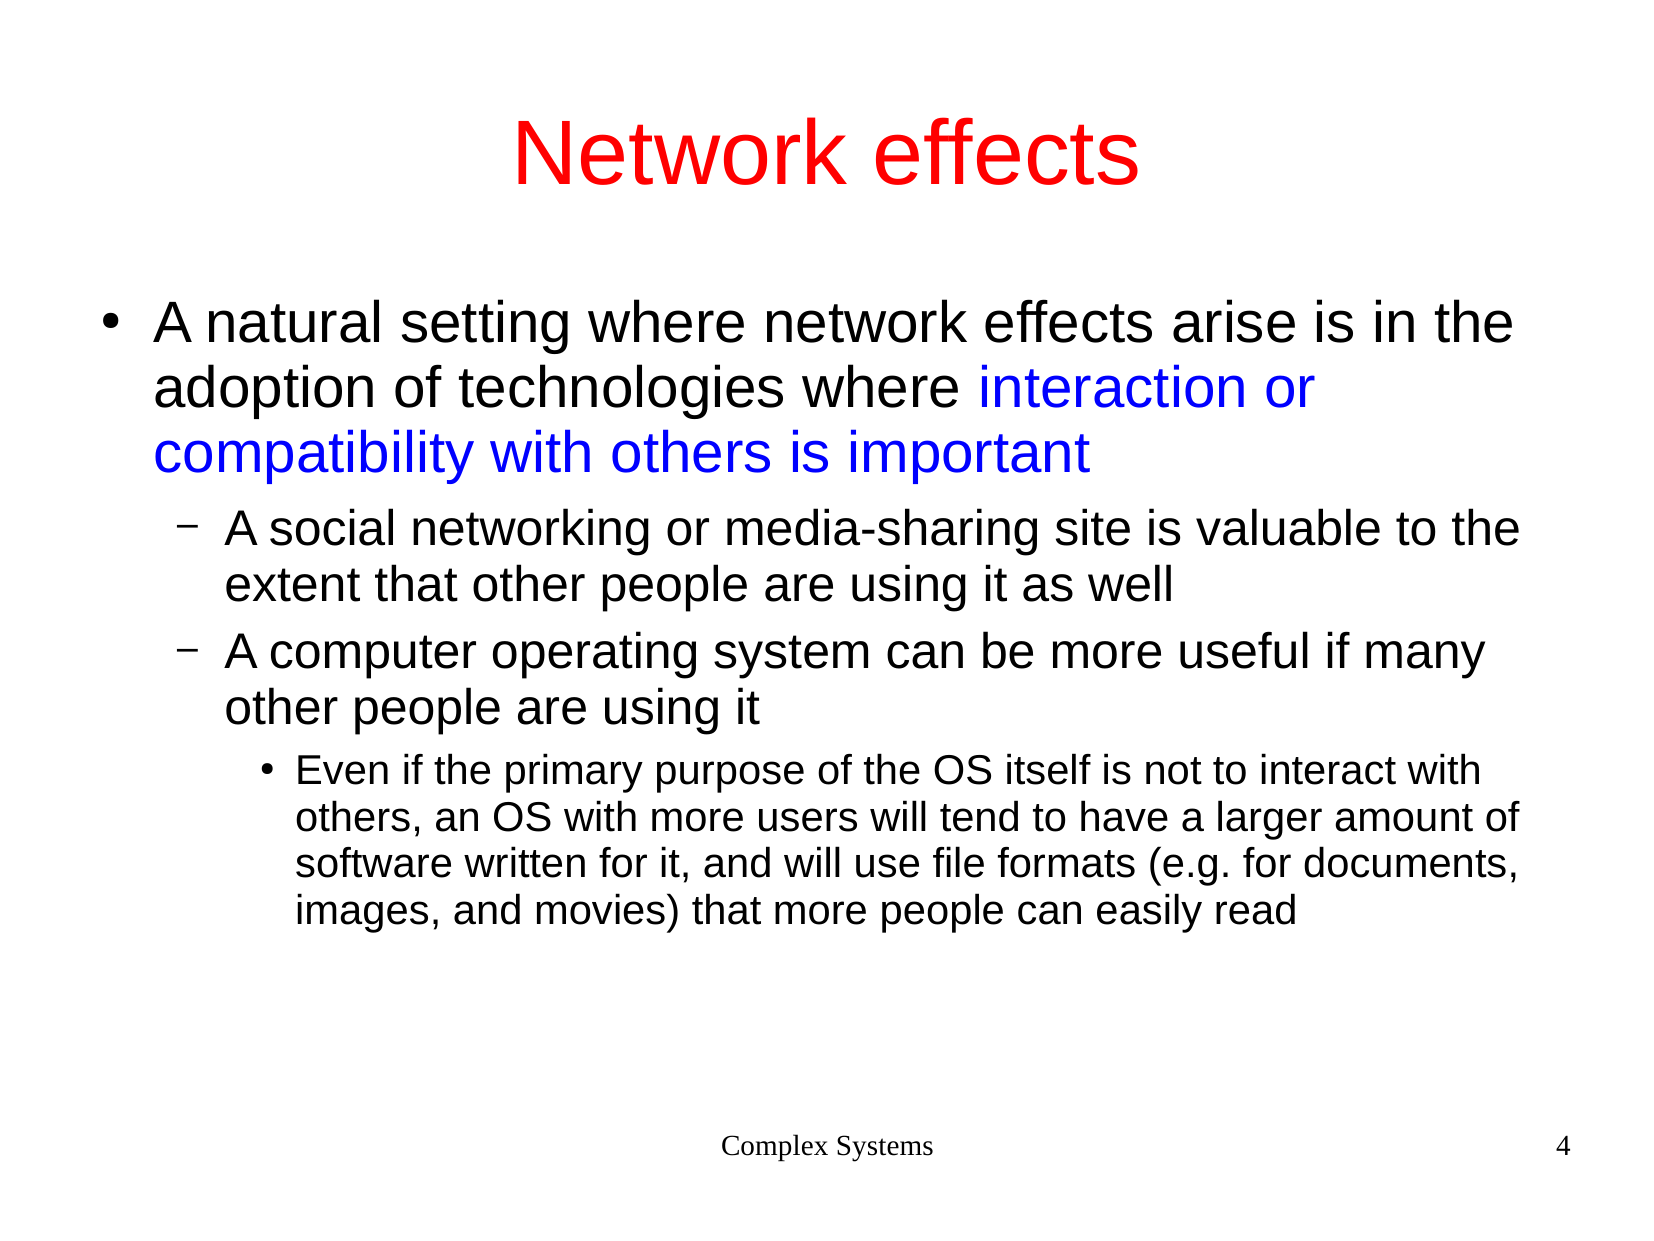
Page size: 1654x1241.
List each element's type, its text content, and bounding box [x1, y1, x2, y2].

list A natural setting where network effects arise is in the adoption of technologies where interaction or compatibility with others is important A social networking or media-sharing site is valuable to the extent that other people are using it as well A computer operating system can be more useful if many other people are using it Even if the primary purpose of the OS itself is not to interact with others, an OS with more users will tend to have a larger amount of software written for it, and will use file formats (e.g. for documents, images, and movies) that more people can easily read [82, 290, 1571, 1109]
title Network effects [82, 49, 1571, 257]
